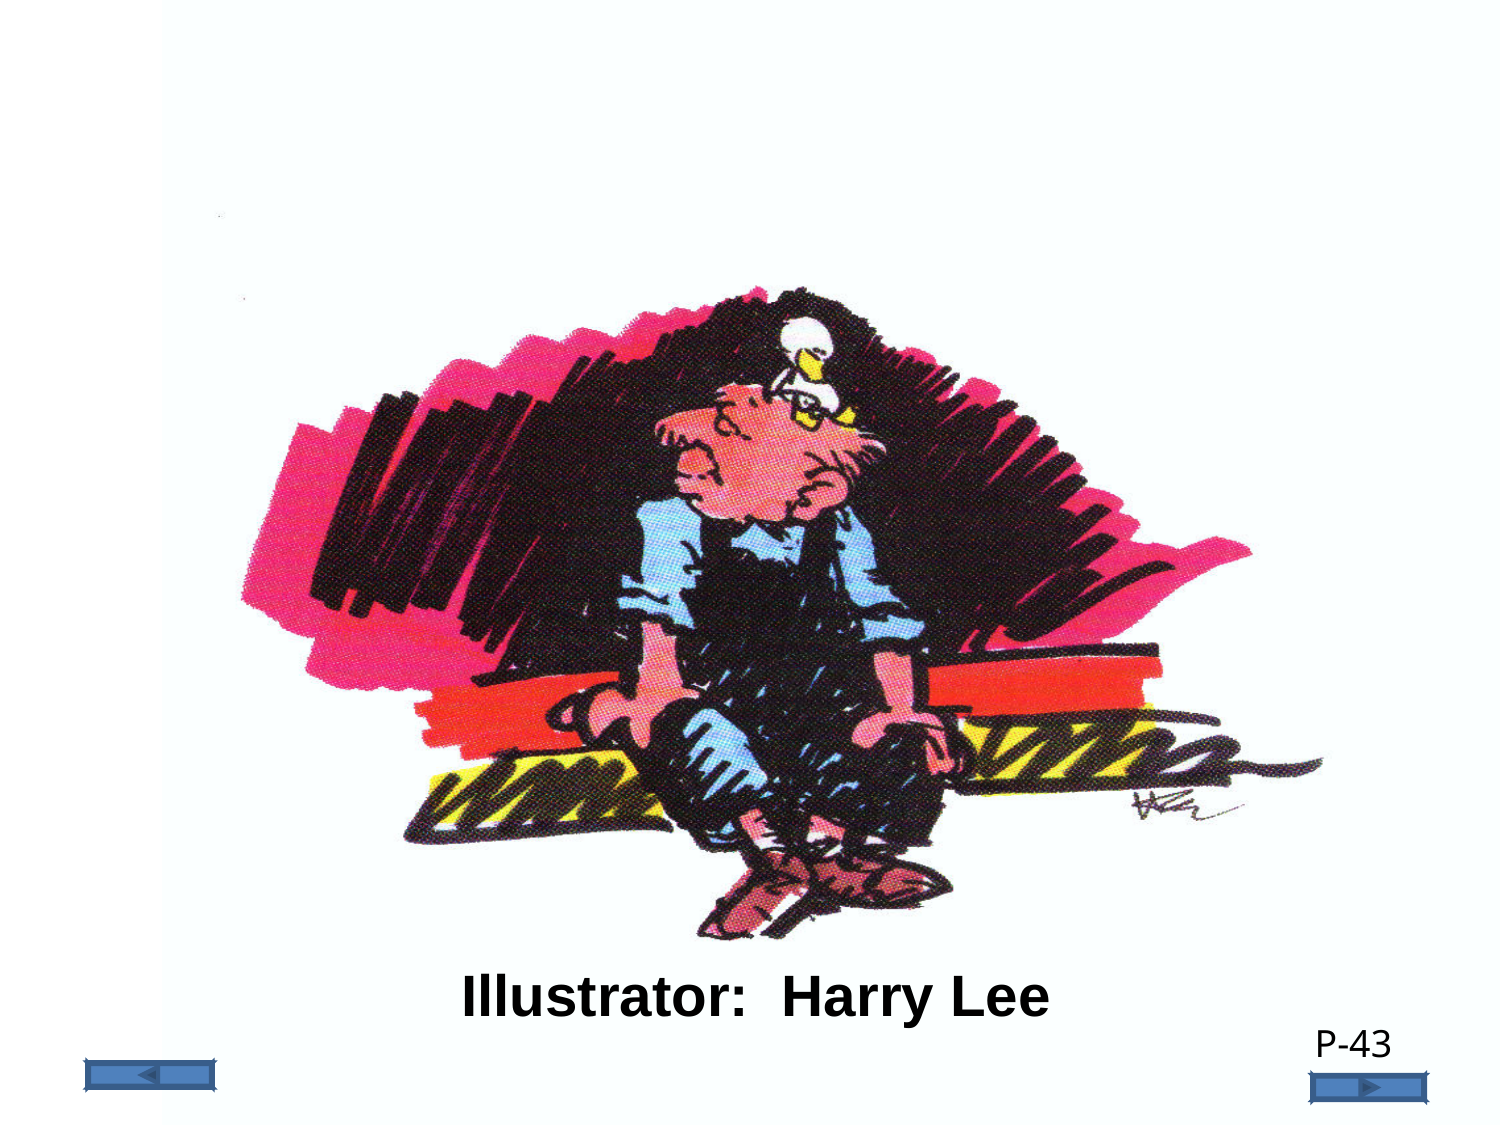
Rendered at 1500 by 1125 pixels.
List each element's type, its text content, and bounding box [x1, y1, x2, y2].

text_box [1313, 1074, 1426, 1101]
text_box [89, 1062, 213, 1088]
picture [162, 0, 1500, 1125]
text_box Illustrator: Harry Lee [412, 950, 1101, 1036]
text_box P-43 [1299, 1012, 1438, 1073]
